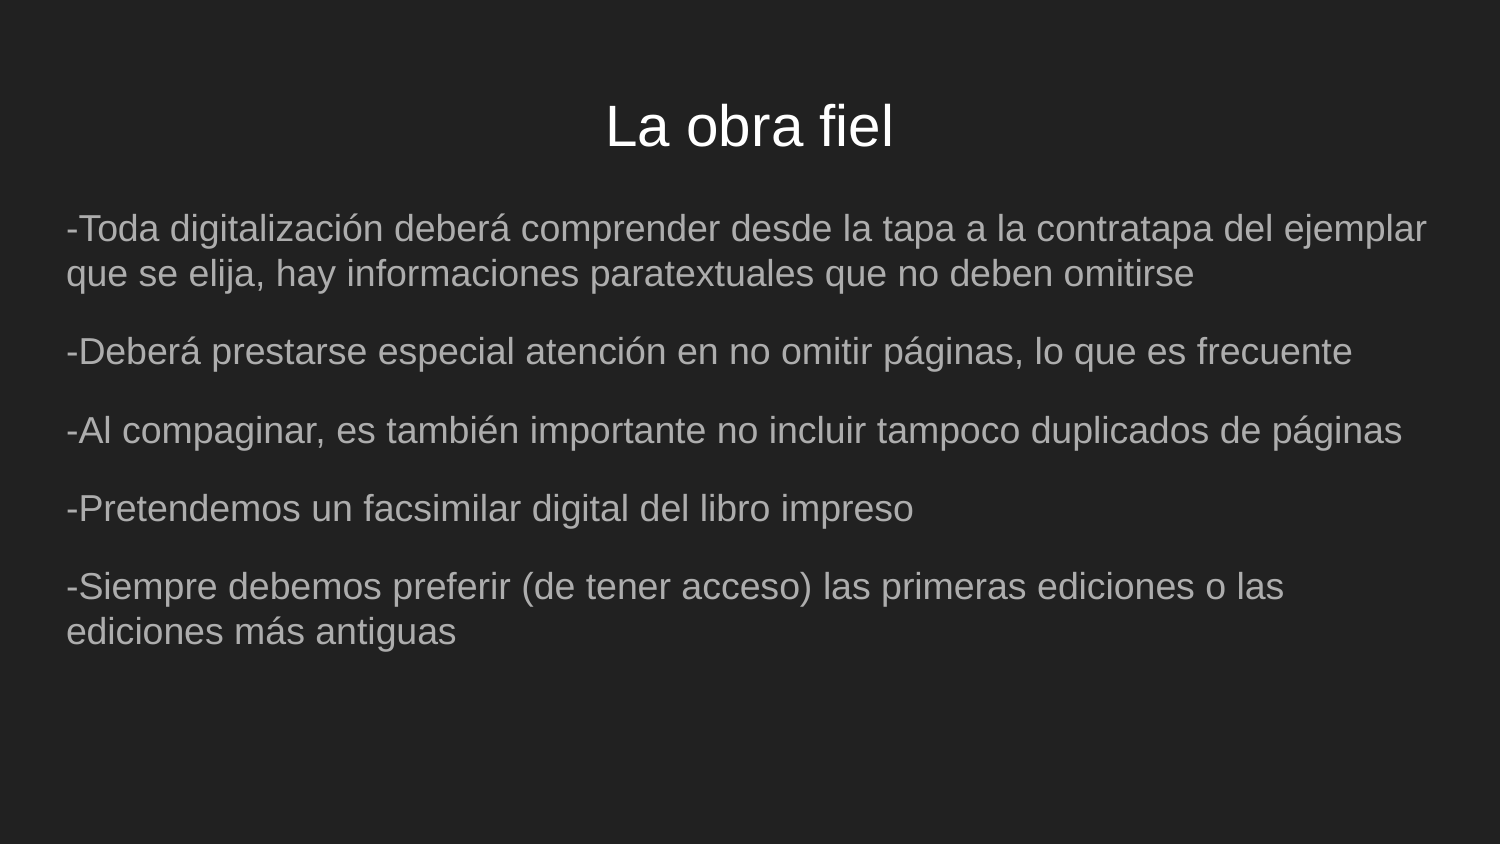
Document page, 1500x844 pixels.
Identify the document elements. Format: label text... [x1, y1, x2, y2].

list -Toda digitalización deberá comprender desde la tapa a la contratapa del ejemplar que se elija, hay informaciones paratextuales que no deben omitirse -Deberá prestarse especial atención en no omitir páginas, lo que es frecuente -Al compaginar, es también importante no incluir tampoco duplicados de páginas -Pretendemos un facsimilar digital del libro impreso -Siempre debemos preferir (de tener acceso) las primeras ediciones o las ediciones más antiguas [51, 189, 1449, 750]
title La obra fiel [51, 72, 1449, 167]
